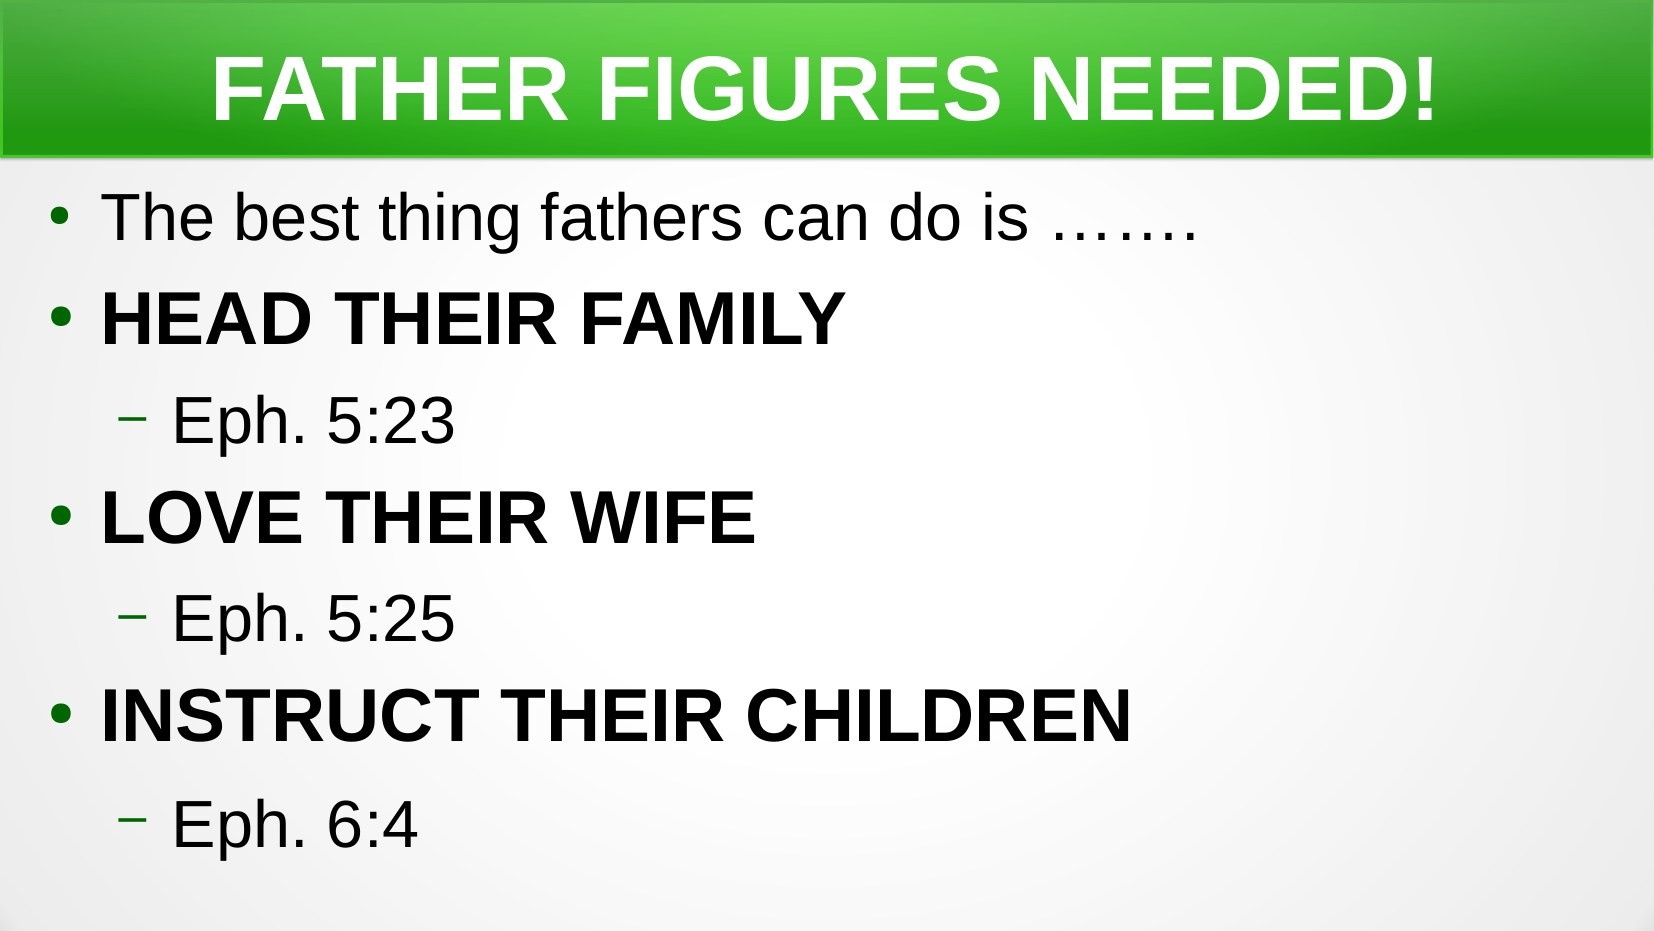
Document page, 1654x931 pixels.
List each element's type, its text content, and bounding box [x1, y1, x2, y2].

list The best thing fathers can do is ……. HEAD THEIR FAMILY Eph. 5:23 LOVE THEIR WIFE Eph. 5:25 INSTRUCT THEIR CHILDREN Eph. 6:4 [30, 180, 1636, 886]
title FATHER FIGURES NEEDED! [82, 35, 1571, 142]
